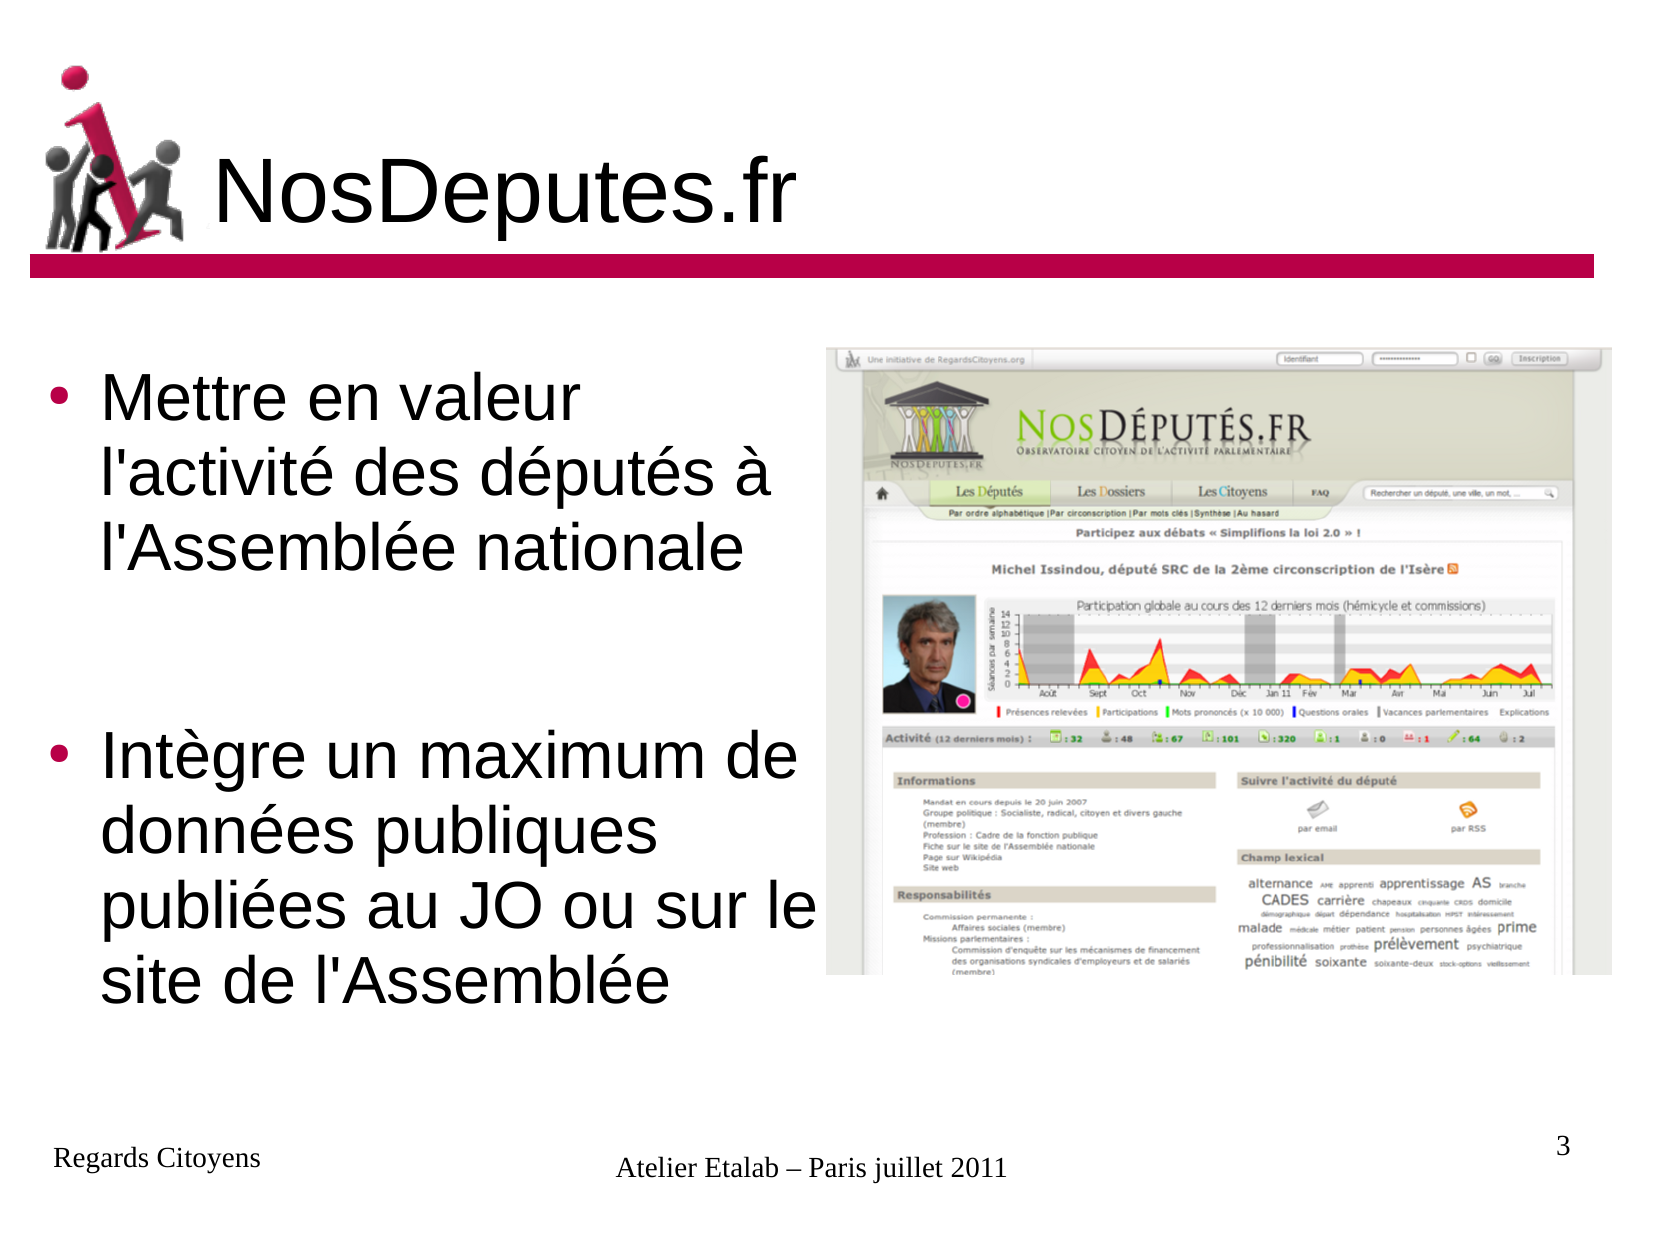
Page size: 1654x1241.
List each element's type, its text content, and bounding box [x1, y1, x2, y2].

picture [29, 60, 210, 254]
title NosDeputes.fr [212, 94, 1654, 287]
list Mettre en valeur l'activité des députés à l'Assemblée nationale Intègre un maximum de données publiques publiées au JO ou sur le site de l'Assemblée [29, 360, 827, 1179]
picture [826, 347, 1612, 975]
